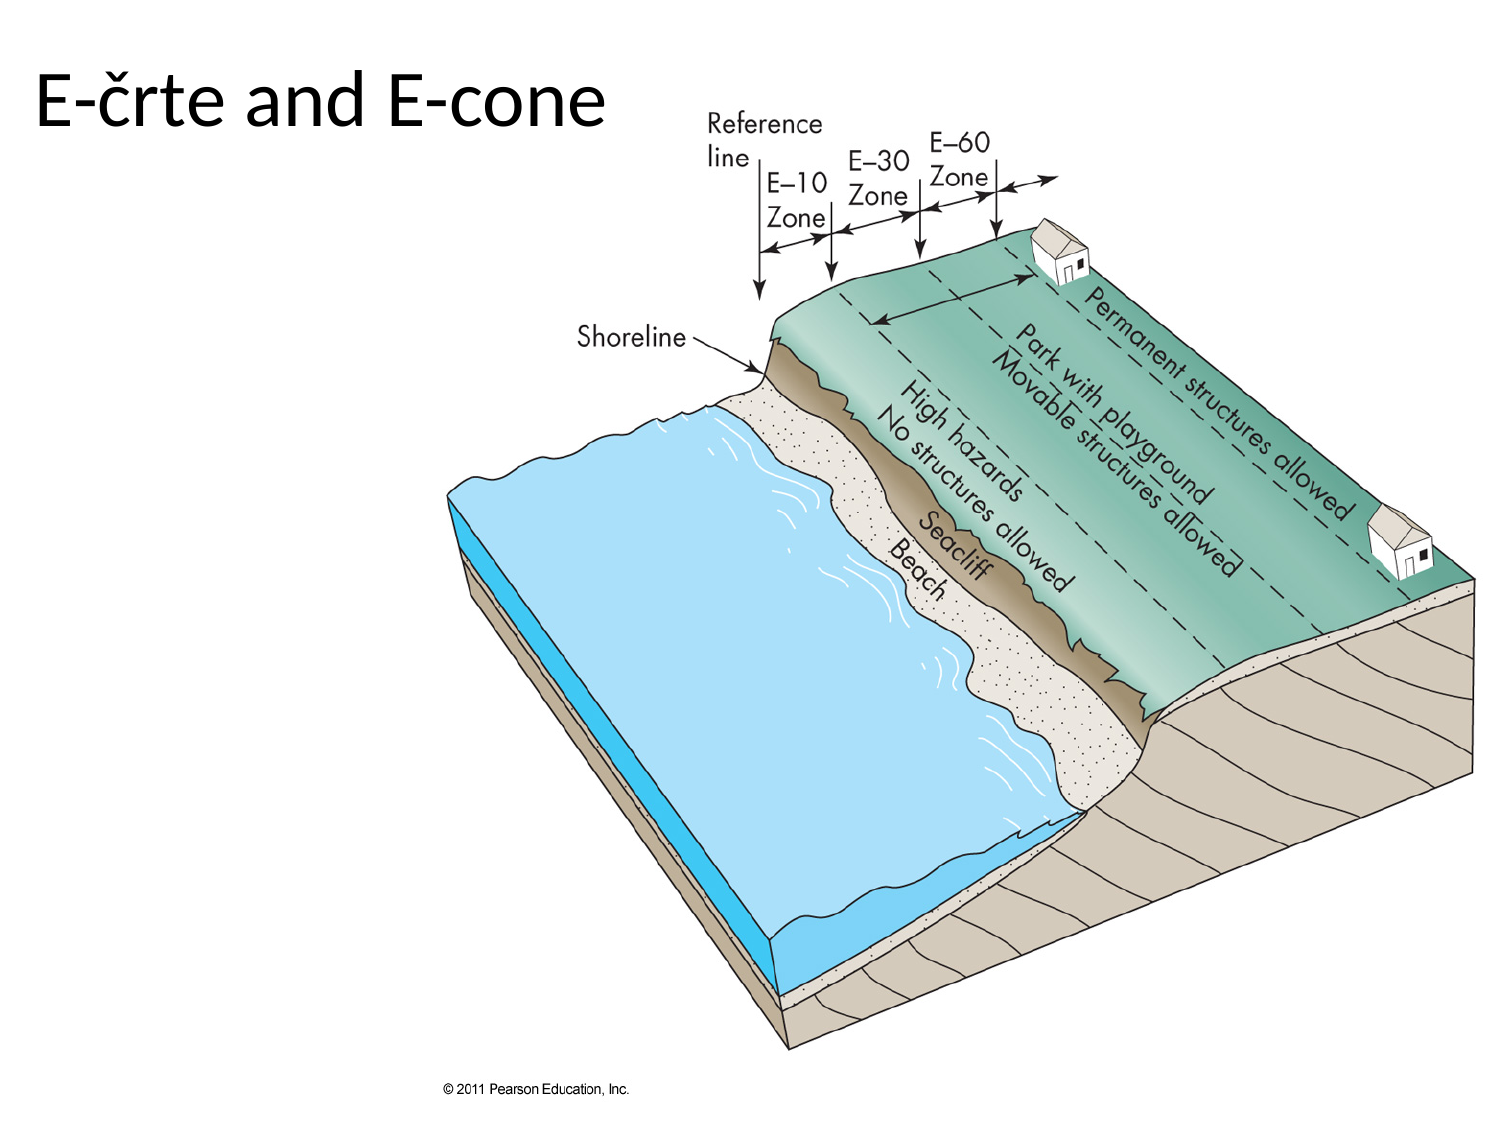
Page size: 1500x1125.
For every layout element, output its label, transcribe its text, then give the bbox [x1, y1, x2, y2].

title E-črte and E-cone [0, 0, 644, 188]
picture [424, 89, 1500, 1125]
